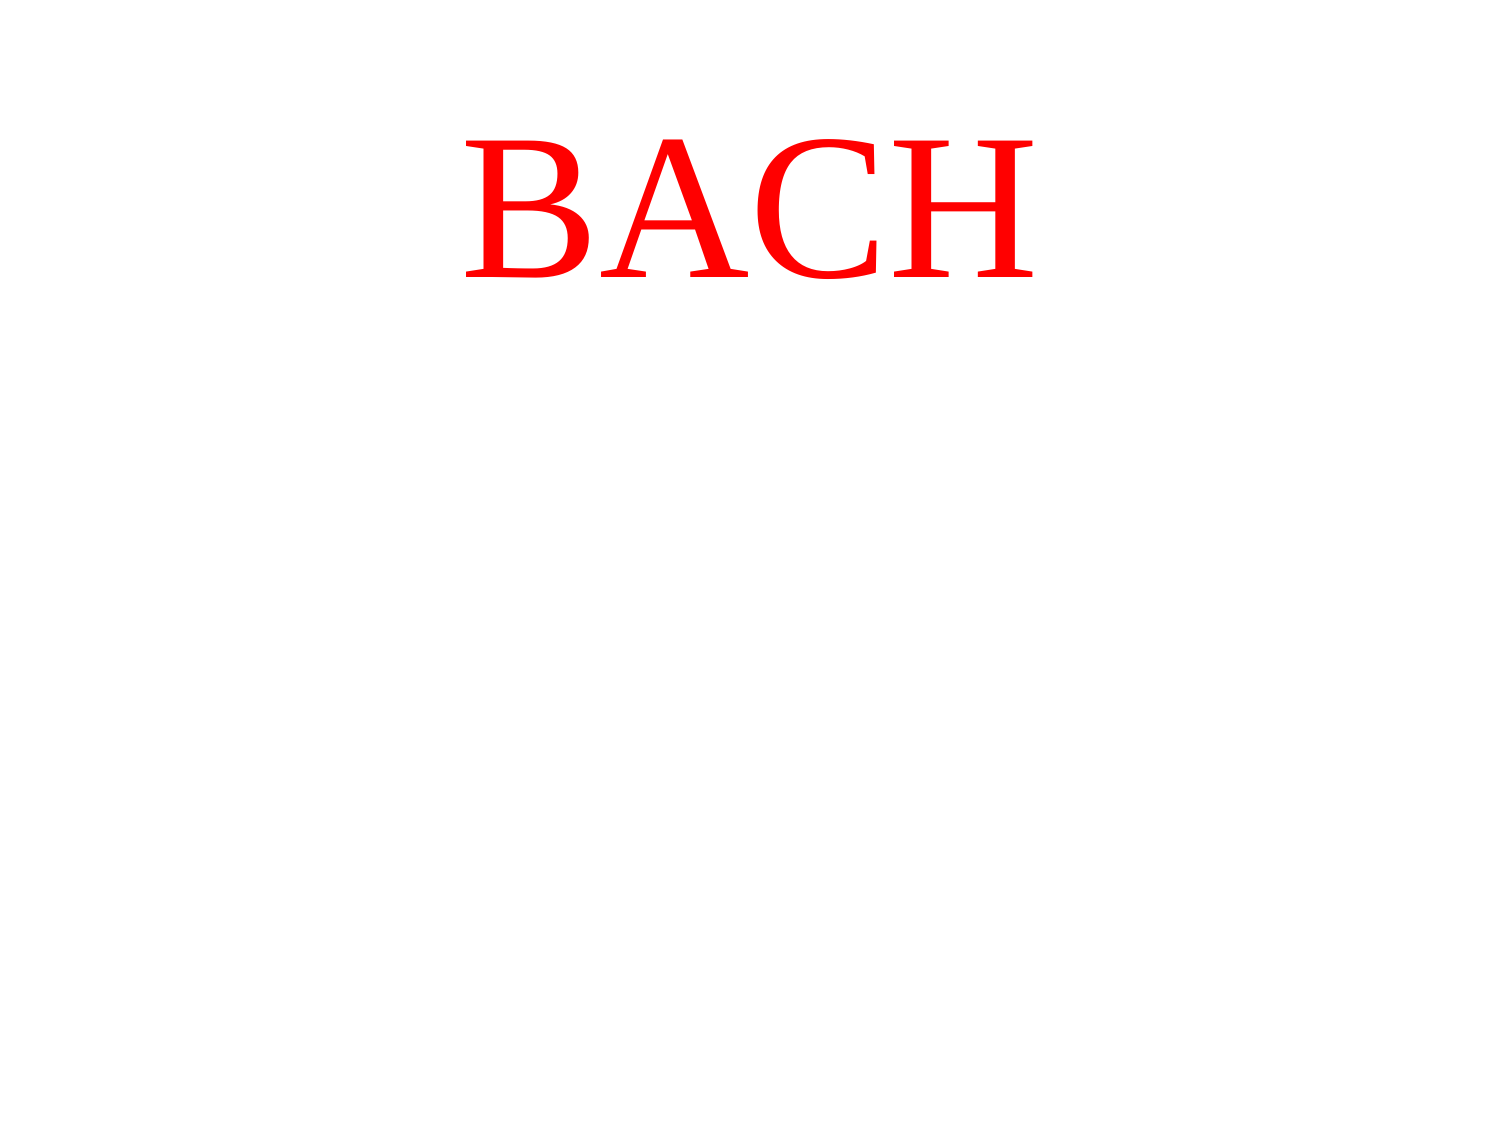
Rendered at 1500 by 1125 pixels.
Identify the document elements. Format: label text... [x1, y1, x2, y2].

title BACH [112, 61, 1388, 327]
